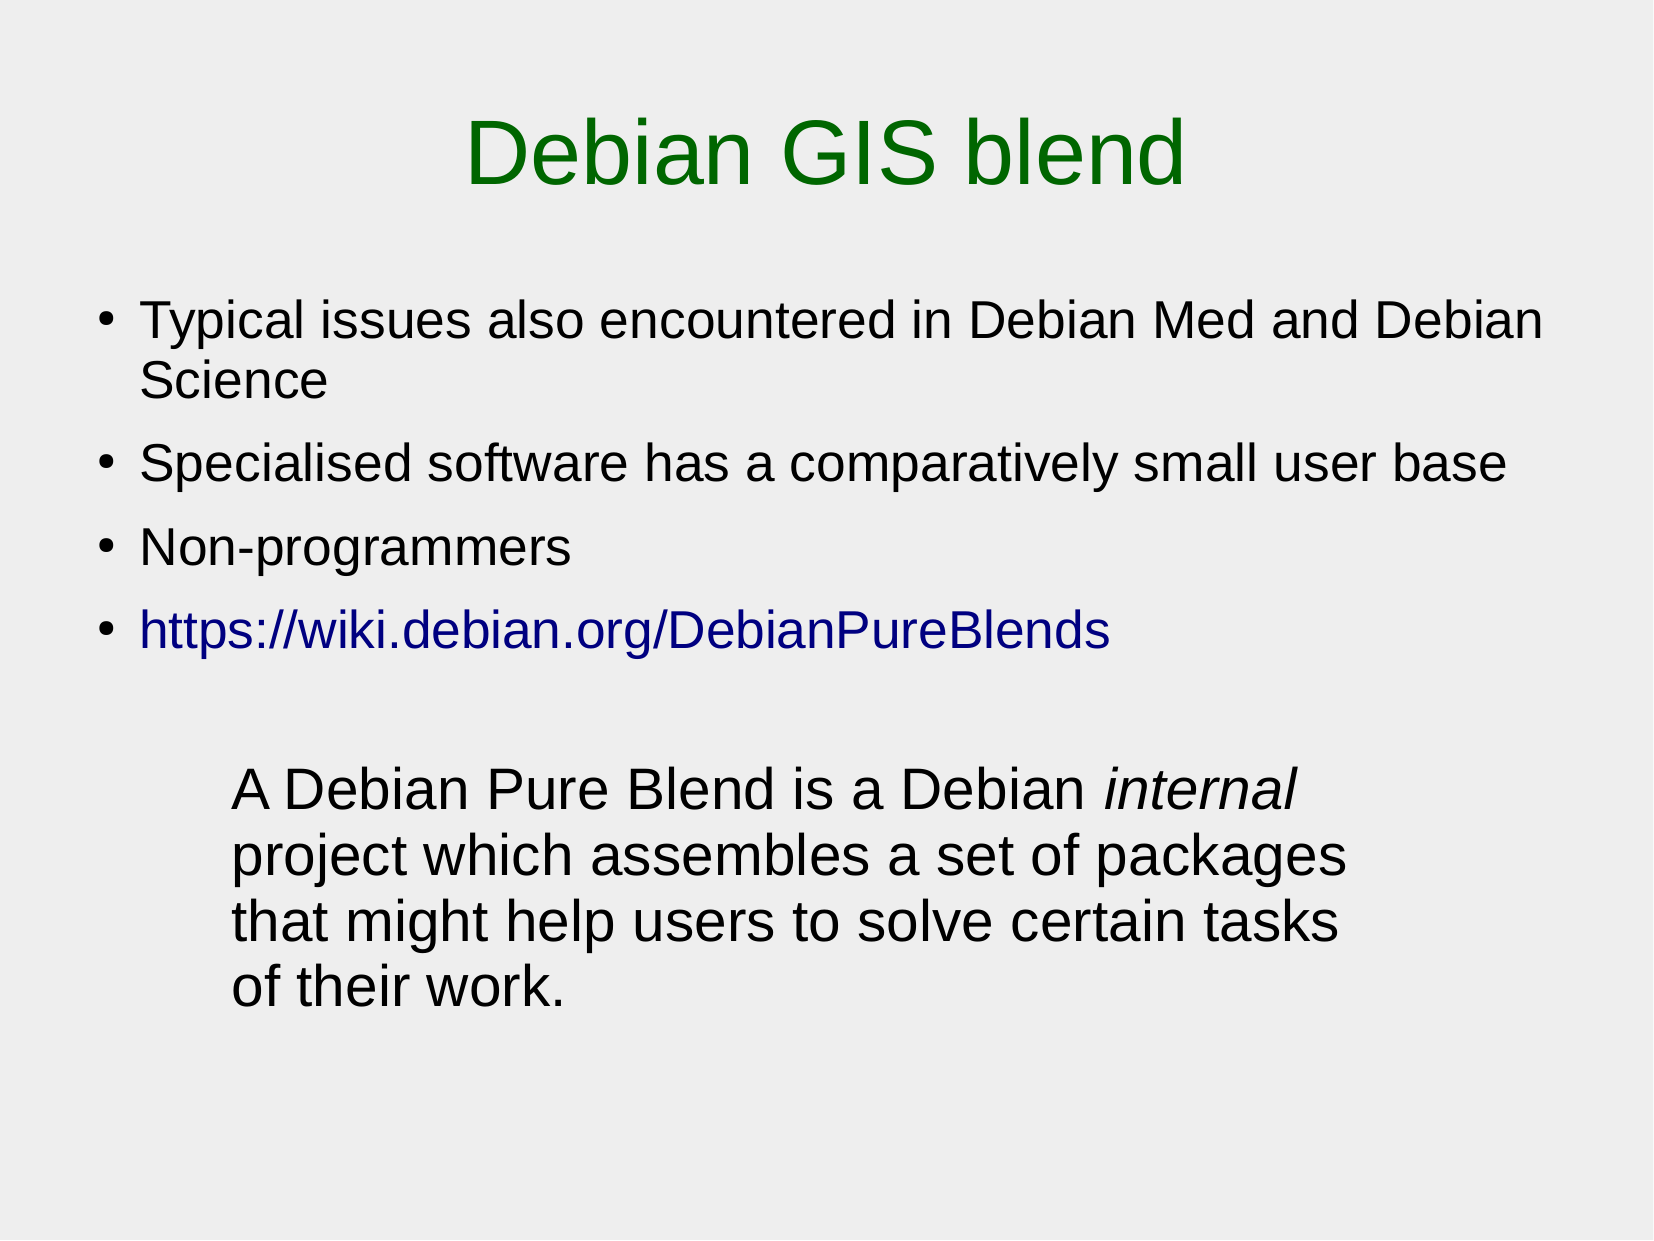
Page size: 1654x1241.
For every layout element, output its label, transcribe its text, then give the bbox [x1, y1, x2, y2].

title Debian GIS blend [82, 49, 1571, 257]
list Typical issues also encountered in Debian Med and Debian Science Specialised software has a comparatively small user base Non-programmers https://wiki.debian.org/DebianPureBlends [82, 290, 1571, 661]
text_box A Debian Pure Blend is a Debian internal project which assembles a set of packages that might help users to solve certain tasks of their work. [169, 756, 1366, 1021]
